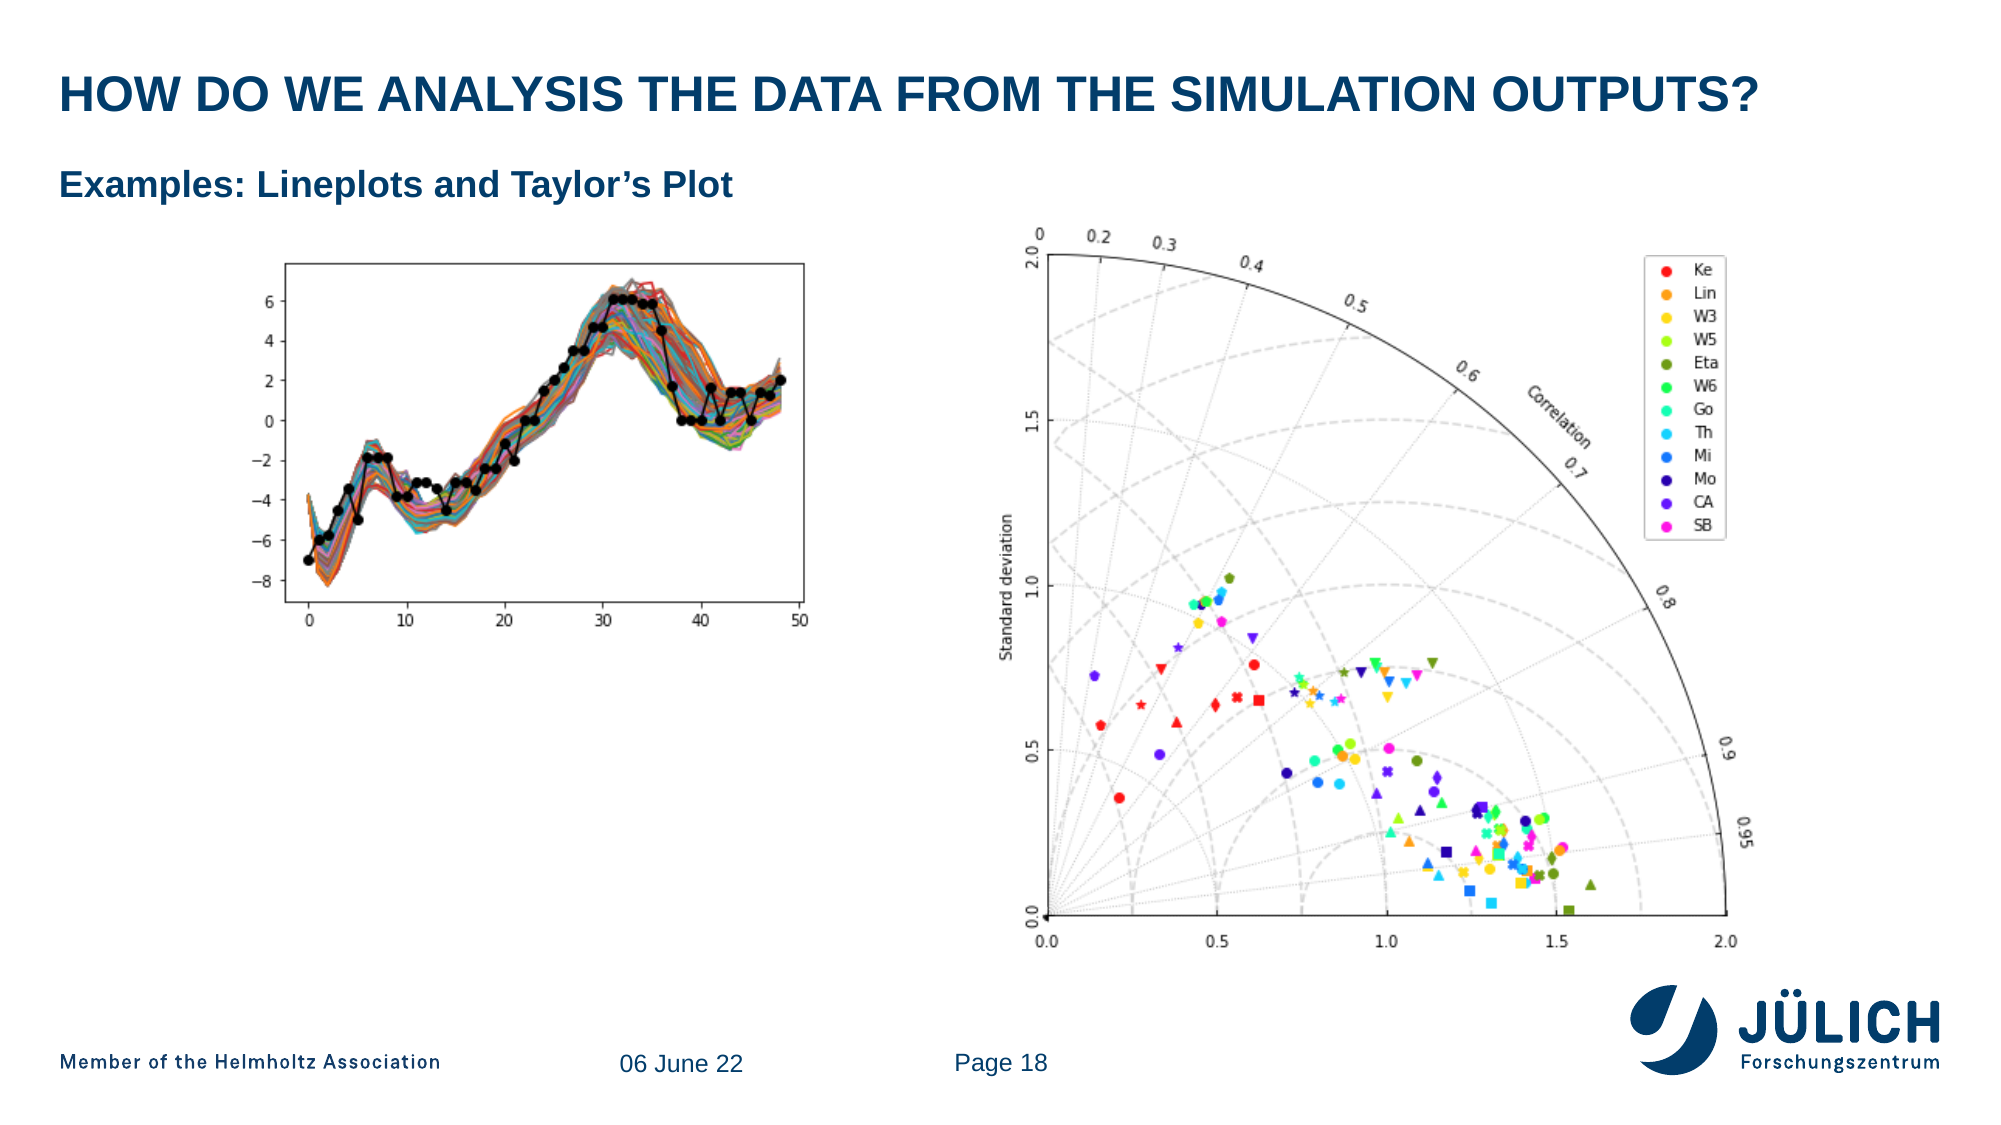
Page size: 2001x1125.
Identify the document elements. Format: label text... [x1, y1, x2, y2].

text_box 06 June 22 [619, 1047, 883, 1084]
picture [240, 254, 819, 639]
title How do we analysis the data from the simulation outputs? [59, 53, 1938, 238]
slide_number Page <number> [954, 1046, 1073, 1084]
list Examples: Lineplots and Taylor’s Plot [58, 154, 1937, 238]
picture [998, 217, 1756, 961]
